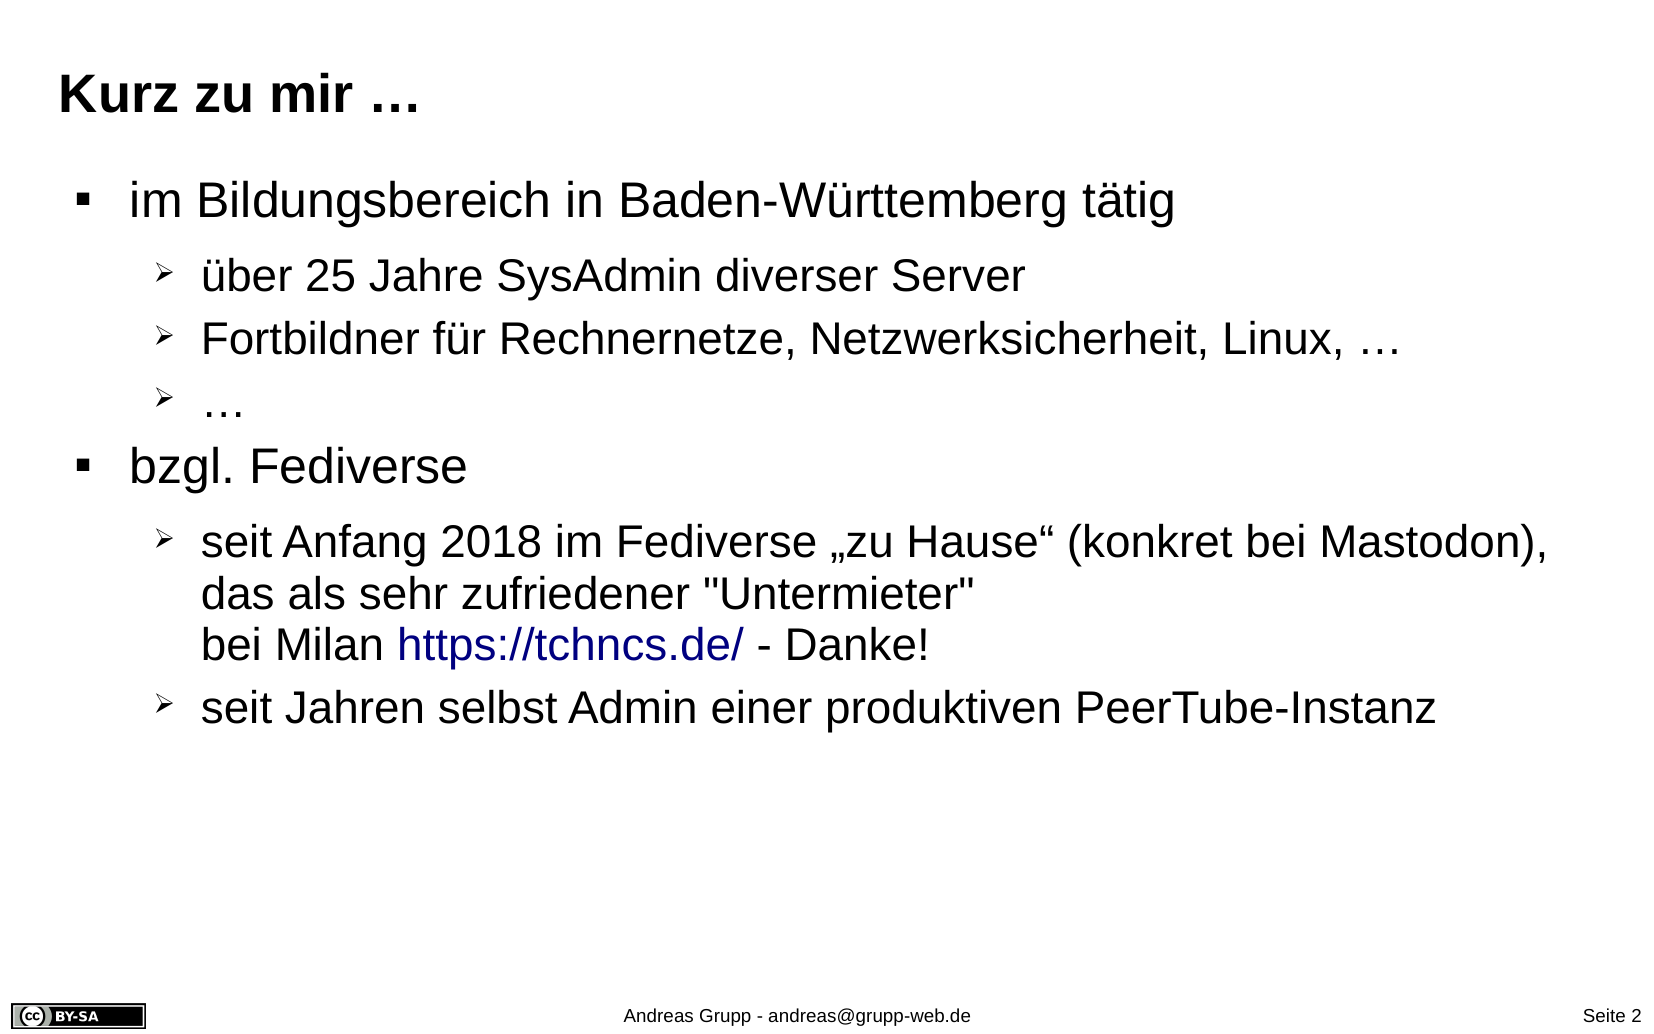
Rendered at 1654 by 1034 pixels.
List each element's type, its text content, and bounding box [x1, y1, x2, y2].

title Kurz zu mir … [59, 24, 1625, 165]
picture [11, 1003, 146, 1029]
list im Bildungsbereich in Baden-Württemberg tätig über 25 Jahre SysAdmin diverser Server Fortbildner für Rechnernetze, Netzwerksicherheit, Linux, … … bzgl. Fediverse seit Anfang 2018 im Fediverse „zu Hause“ (konkret bei Mastodon), das als sehr zufriedener "Untermieter" bei Milan https://tchncs.de/ - Danke! seit Jahren selbst Admin einer produktiven PeerTube-Instanz [59, 172, 1595, 952]
